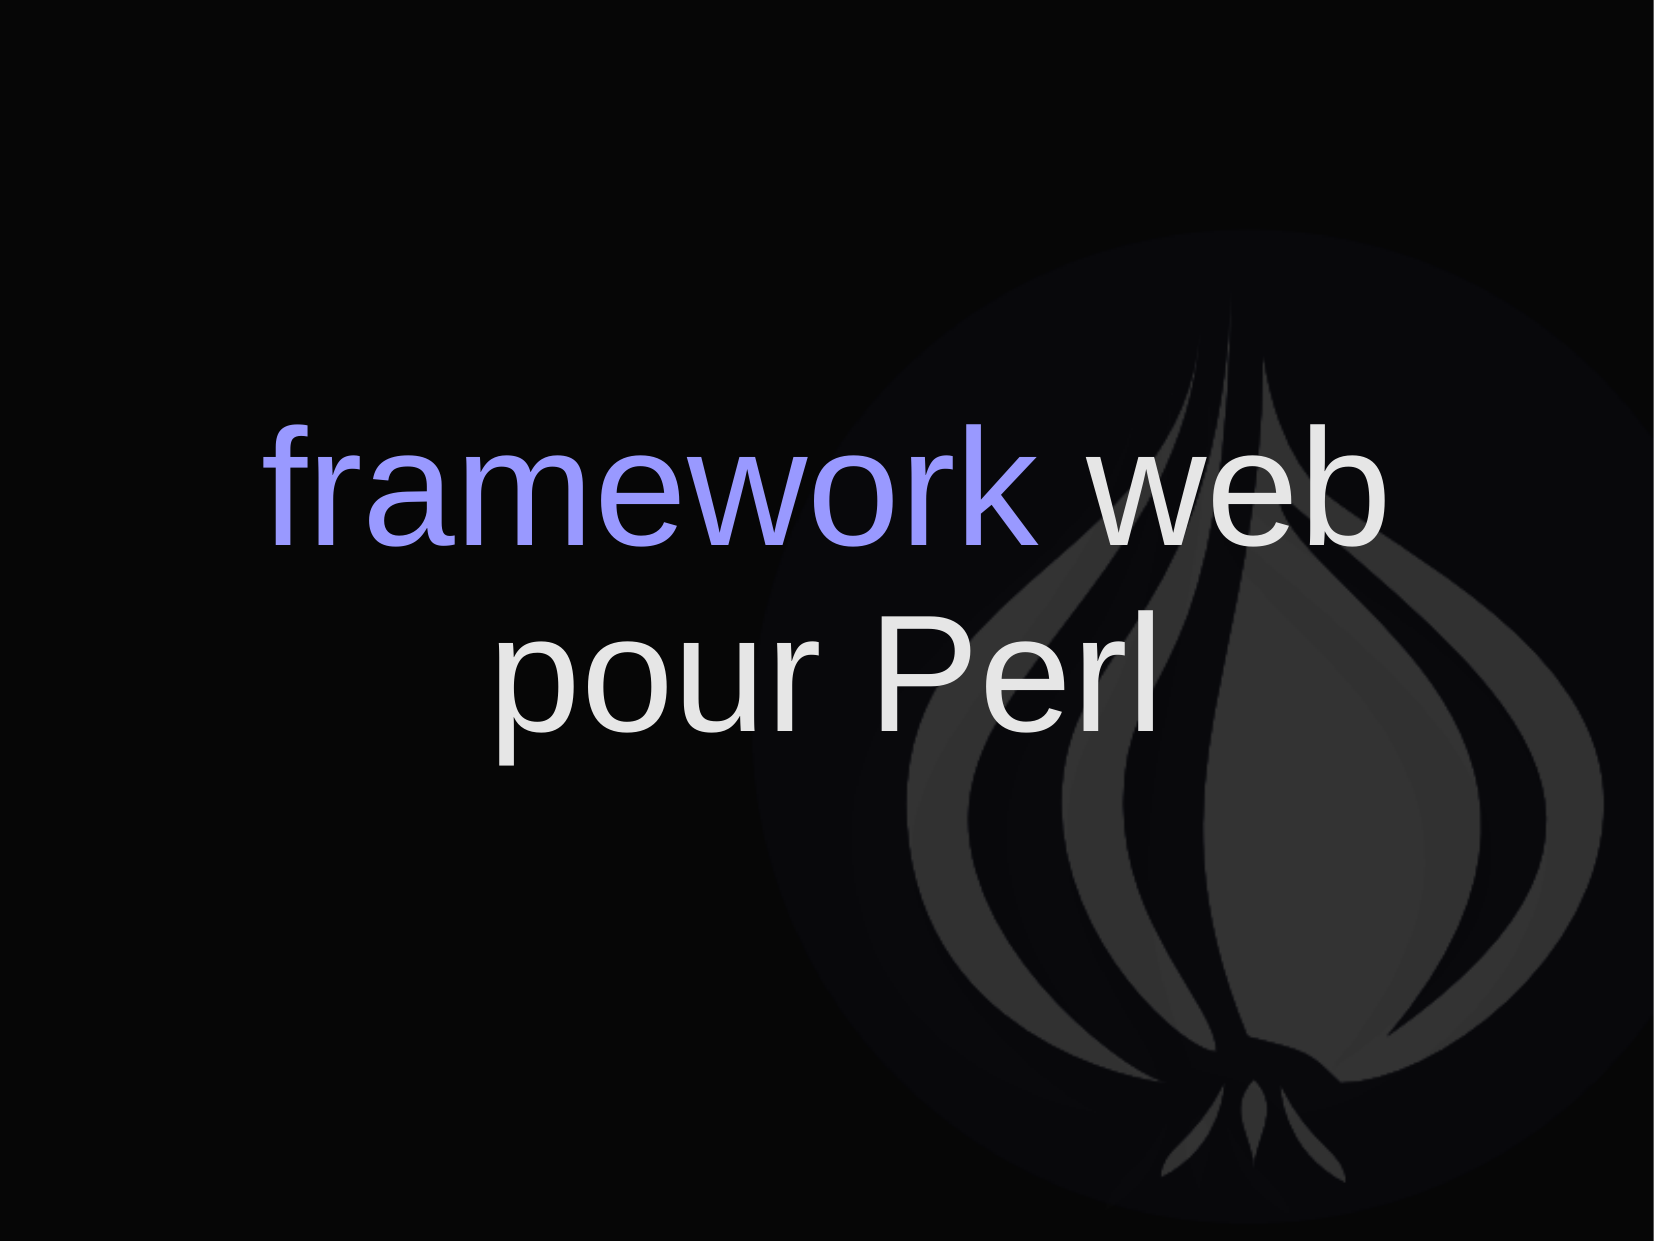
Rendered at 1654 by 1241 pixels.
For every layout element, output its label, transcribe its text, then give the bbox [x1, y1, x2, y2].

subtitle framework web pour Perl [82, 59, 1571, 1102]
picture [0, 0, 1654, 1241]
